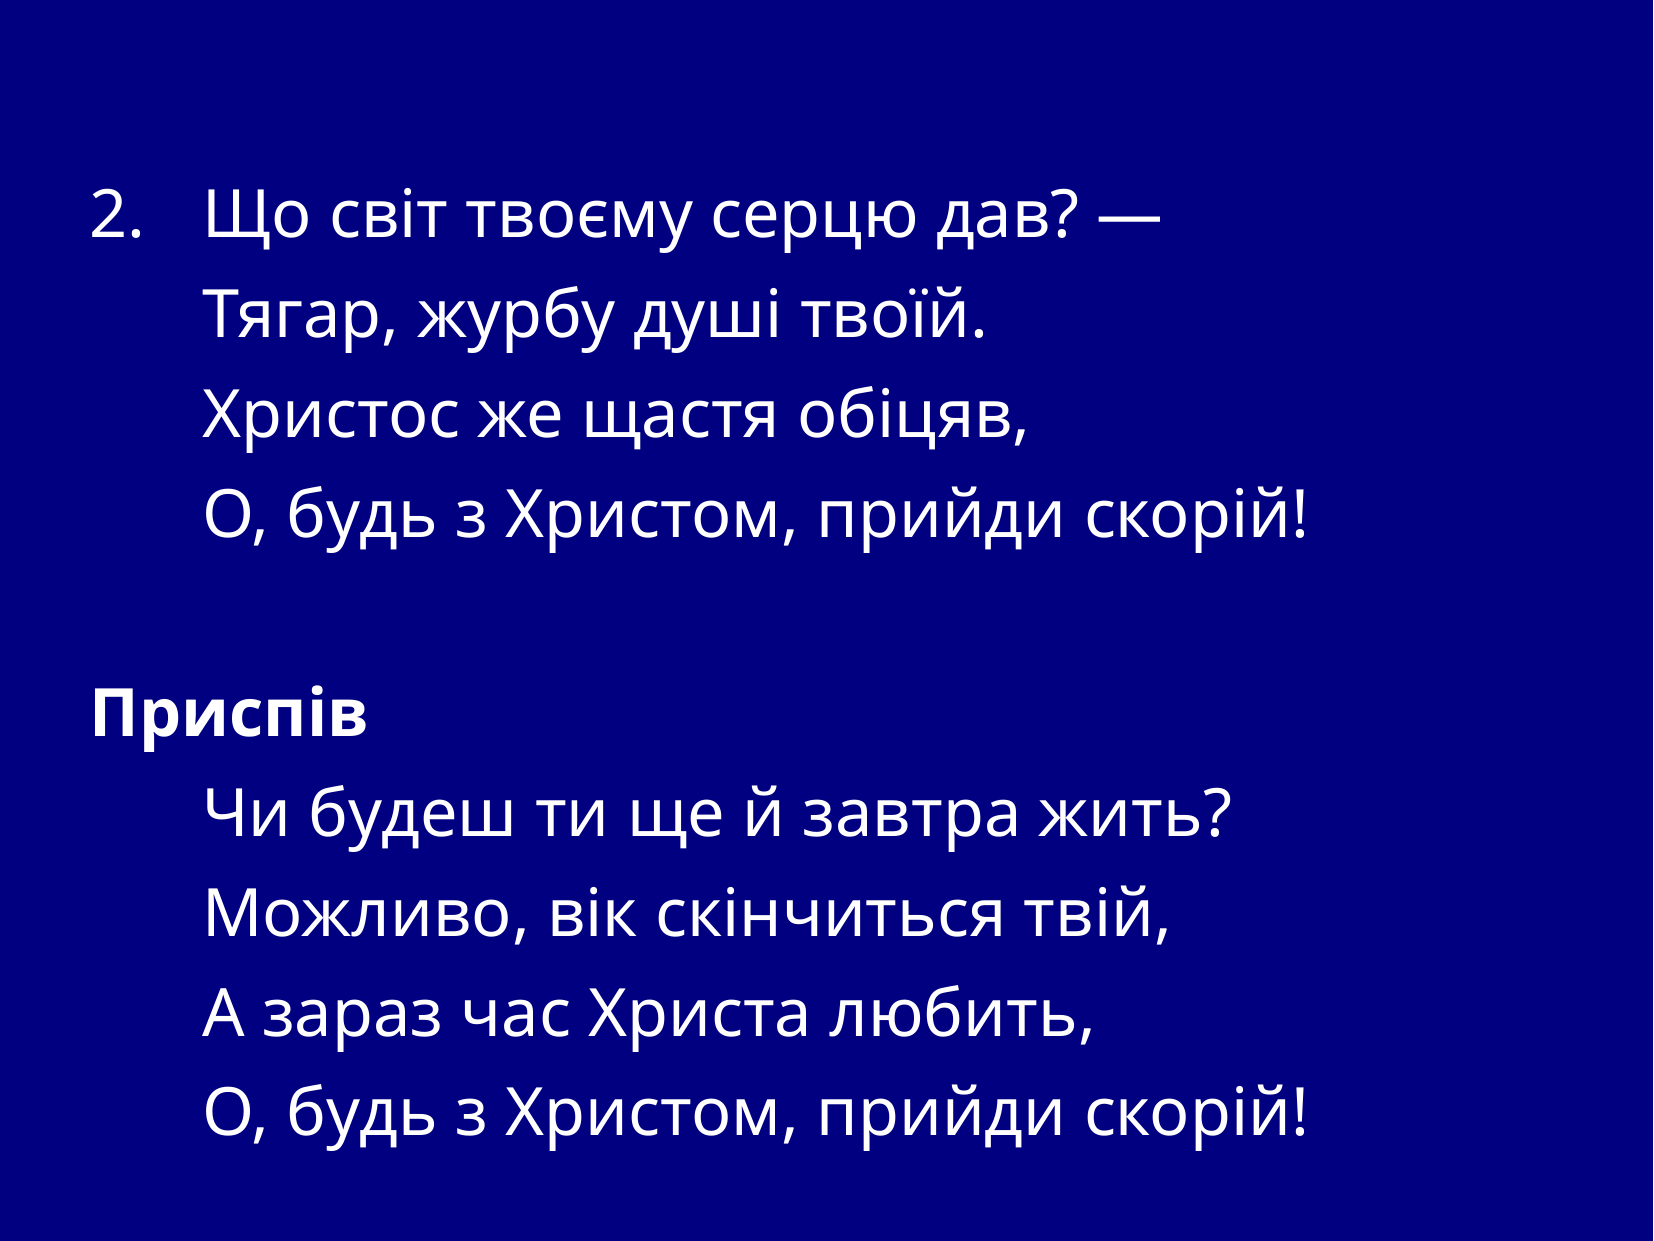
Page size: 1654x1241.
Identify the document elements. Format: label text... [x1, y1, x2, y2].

text_box 2. Що світ твоєму серцю дав? ― Тягар, журбу душі твоїй. Христос же щастя обіцяв, О, будь з Христом, прийди скорій! Приспів Чи будеш ти ще й завтра жить? Можливо, вік скінчиться твій, А зараз час Христа любить, О, будь з Христом, прийди скорій! [75, 150, 1576, 1163]
